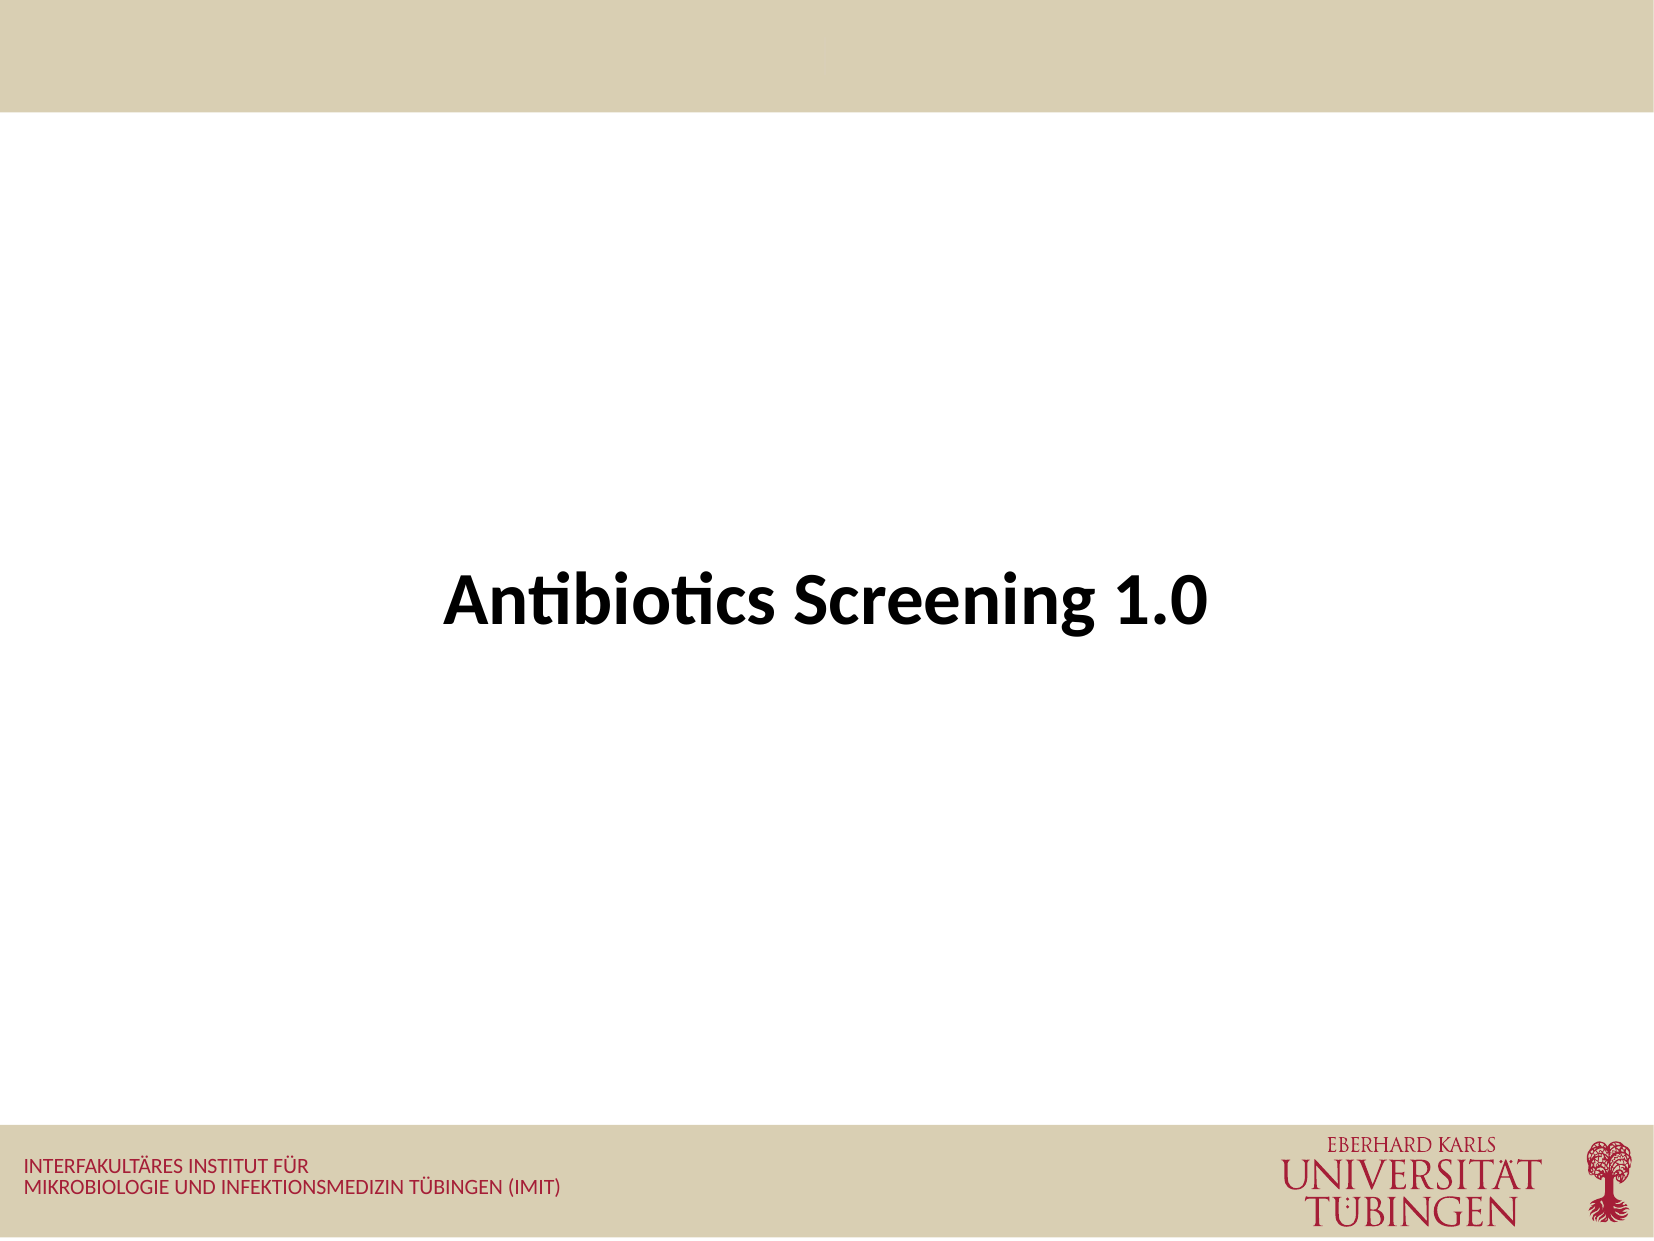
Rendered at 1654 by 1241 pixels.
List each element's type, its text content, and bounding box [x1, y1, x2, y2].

subtitle Antibiotics Screening 1.0 [82, 246, 1571, 966]
